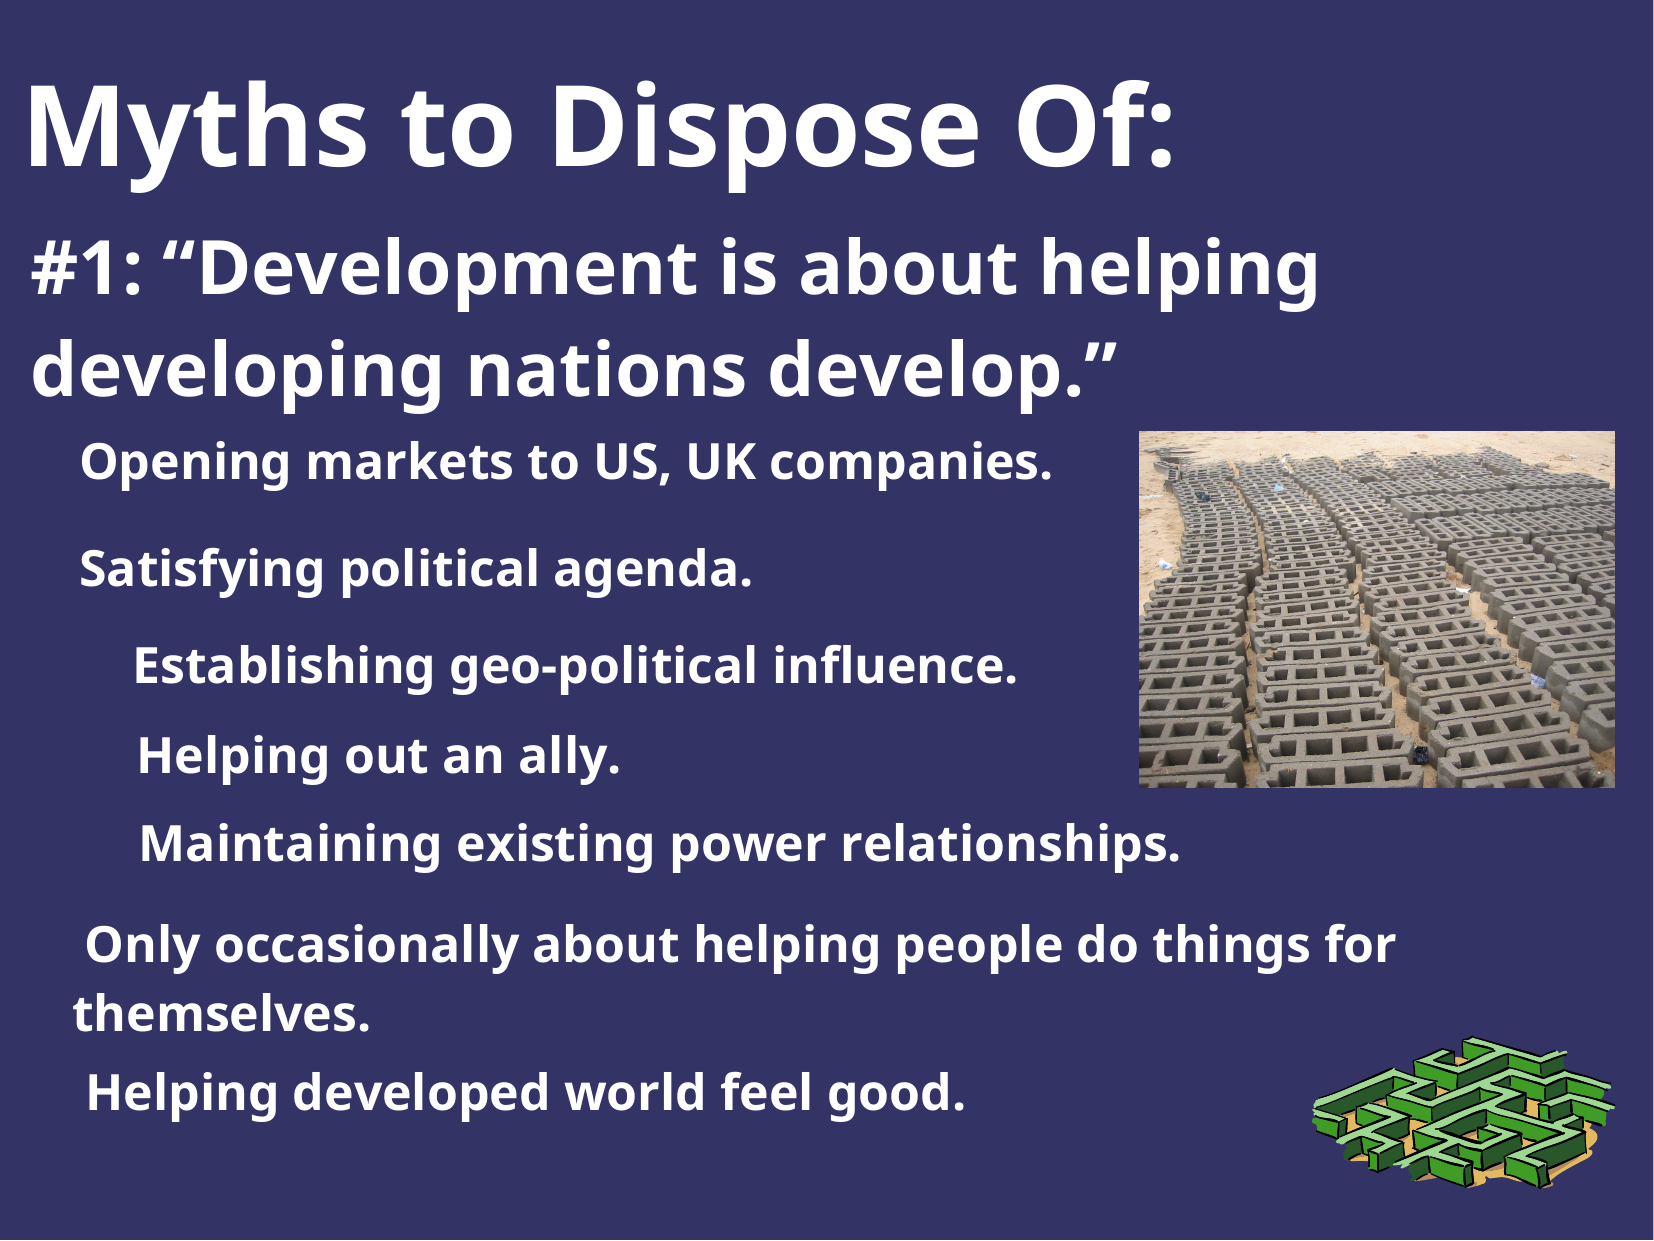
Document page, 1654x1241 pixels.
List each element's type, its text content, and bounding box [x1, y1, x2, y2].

text_box #1: “Development is about helping developing nations develop.” [15, 206, 1554, 402]
text_box Maintaining existing power relationships. [110, 800, 1216, 874]
text_box Satisfying political agenda. [51, 525, 789, 599]
text_box Helping out an ally. [108, 712, 663, 786]
text_box Only occasionally about helping people do things for themselves. [57, 902, 1558, 1034]
text_box Helping developed world feel good. [57, 1049, 1016, 1123]
text_box Myths to Dispose Of: [6, 39, 1122, 190]
text_box Establishing geo-political influence. [104, 622, 1071, 696]
text_box Opening markets to US, UK companies. [51, 418, 1096, 492]
picture [1139, 431, 1615, 788]
